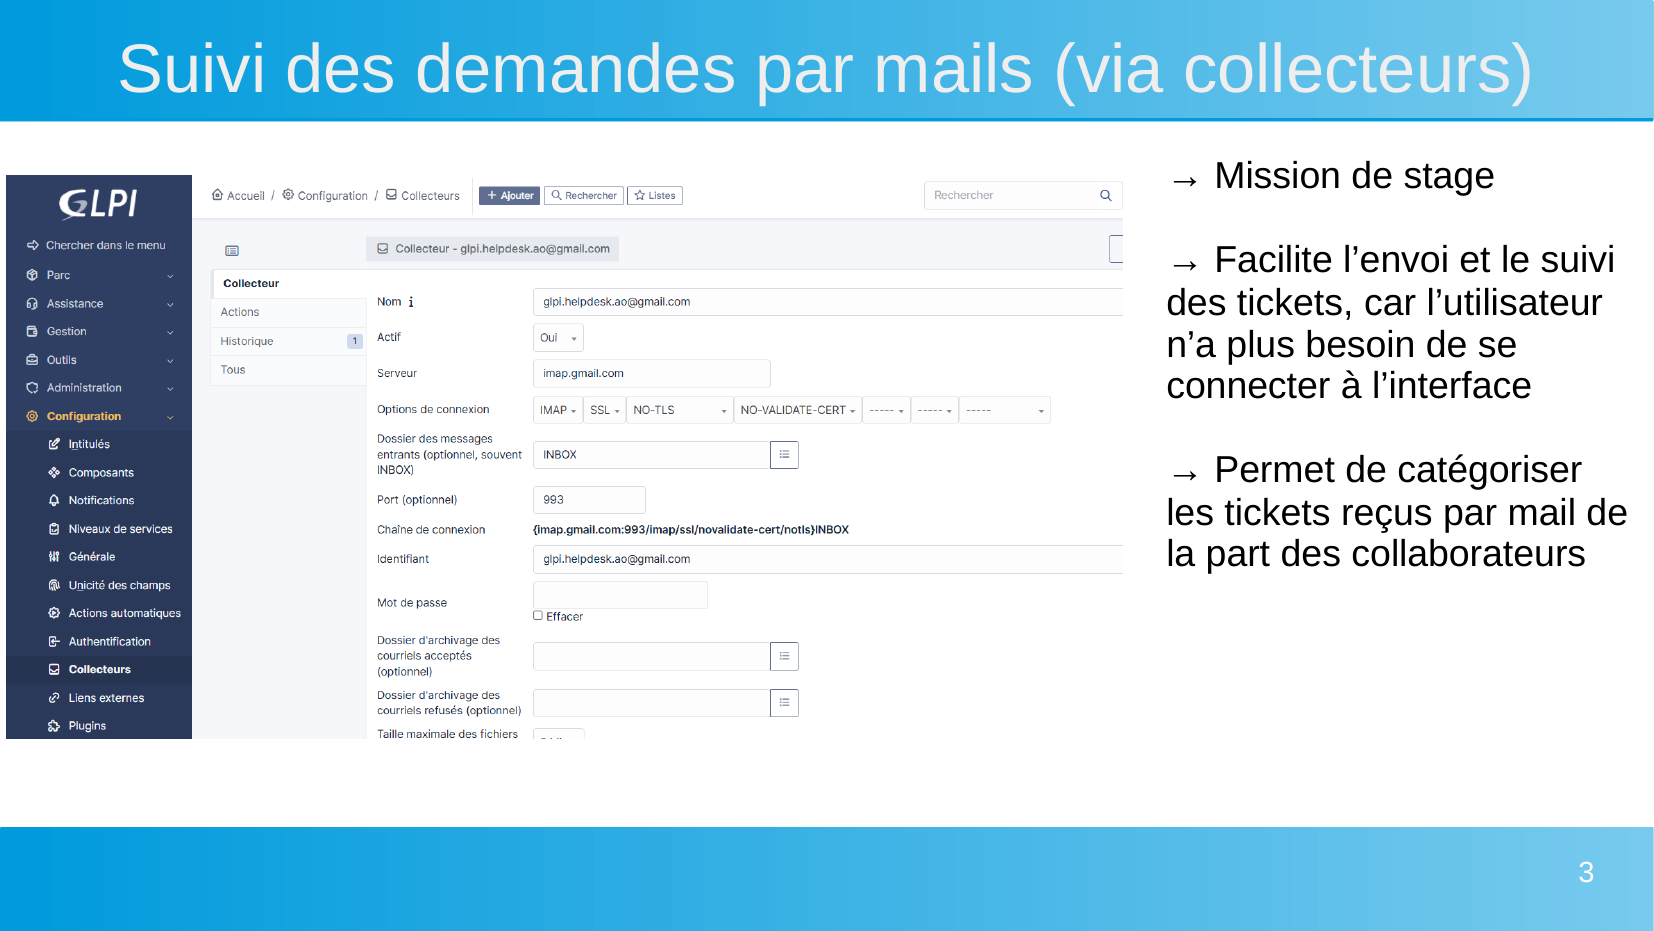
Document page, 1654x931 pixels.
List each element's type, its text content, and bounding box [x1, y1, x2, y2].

picture [6, 175, 1123, 739]
text_box → Mission de stage → Facilite l’envoi et le suivi des tickets, car l’utilisateur n’a plus besoin de se connecter à l’interface → Permet de catégoriser les tickets reçus par mail de la part des collaborateurs [1151, 147, 1654, 827]
title Suivi des demandes par mails (via collecteurs) [59, 29, 1595, 108]
